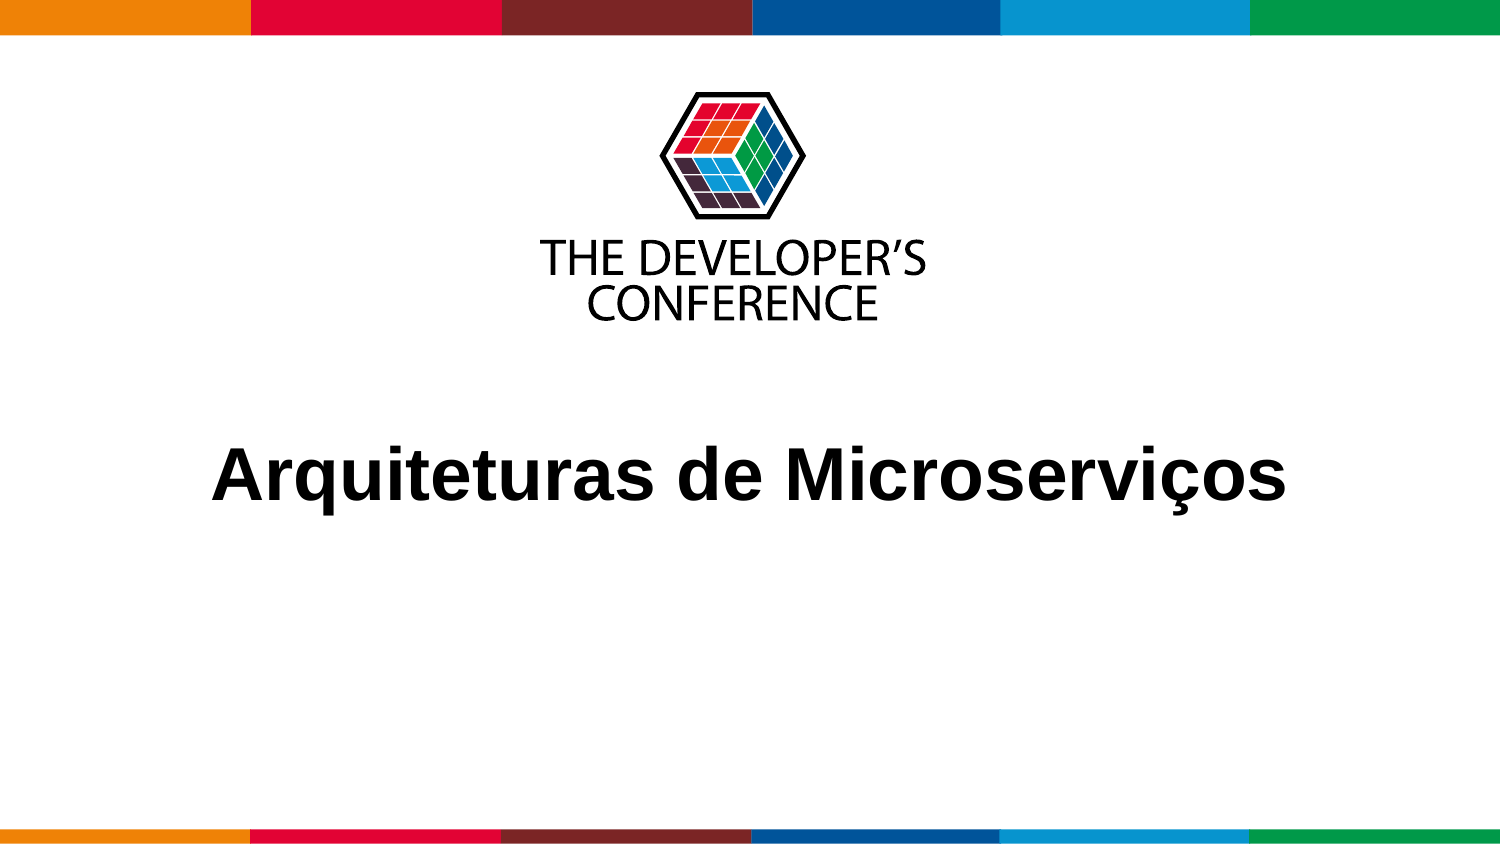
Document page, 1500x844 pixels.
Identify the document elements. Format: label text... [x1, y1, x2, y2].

subtitle Arquiteturas de Microserviços [41, 191, 1459, 750]
